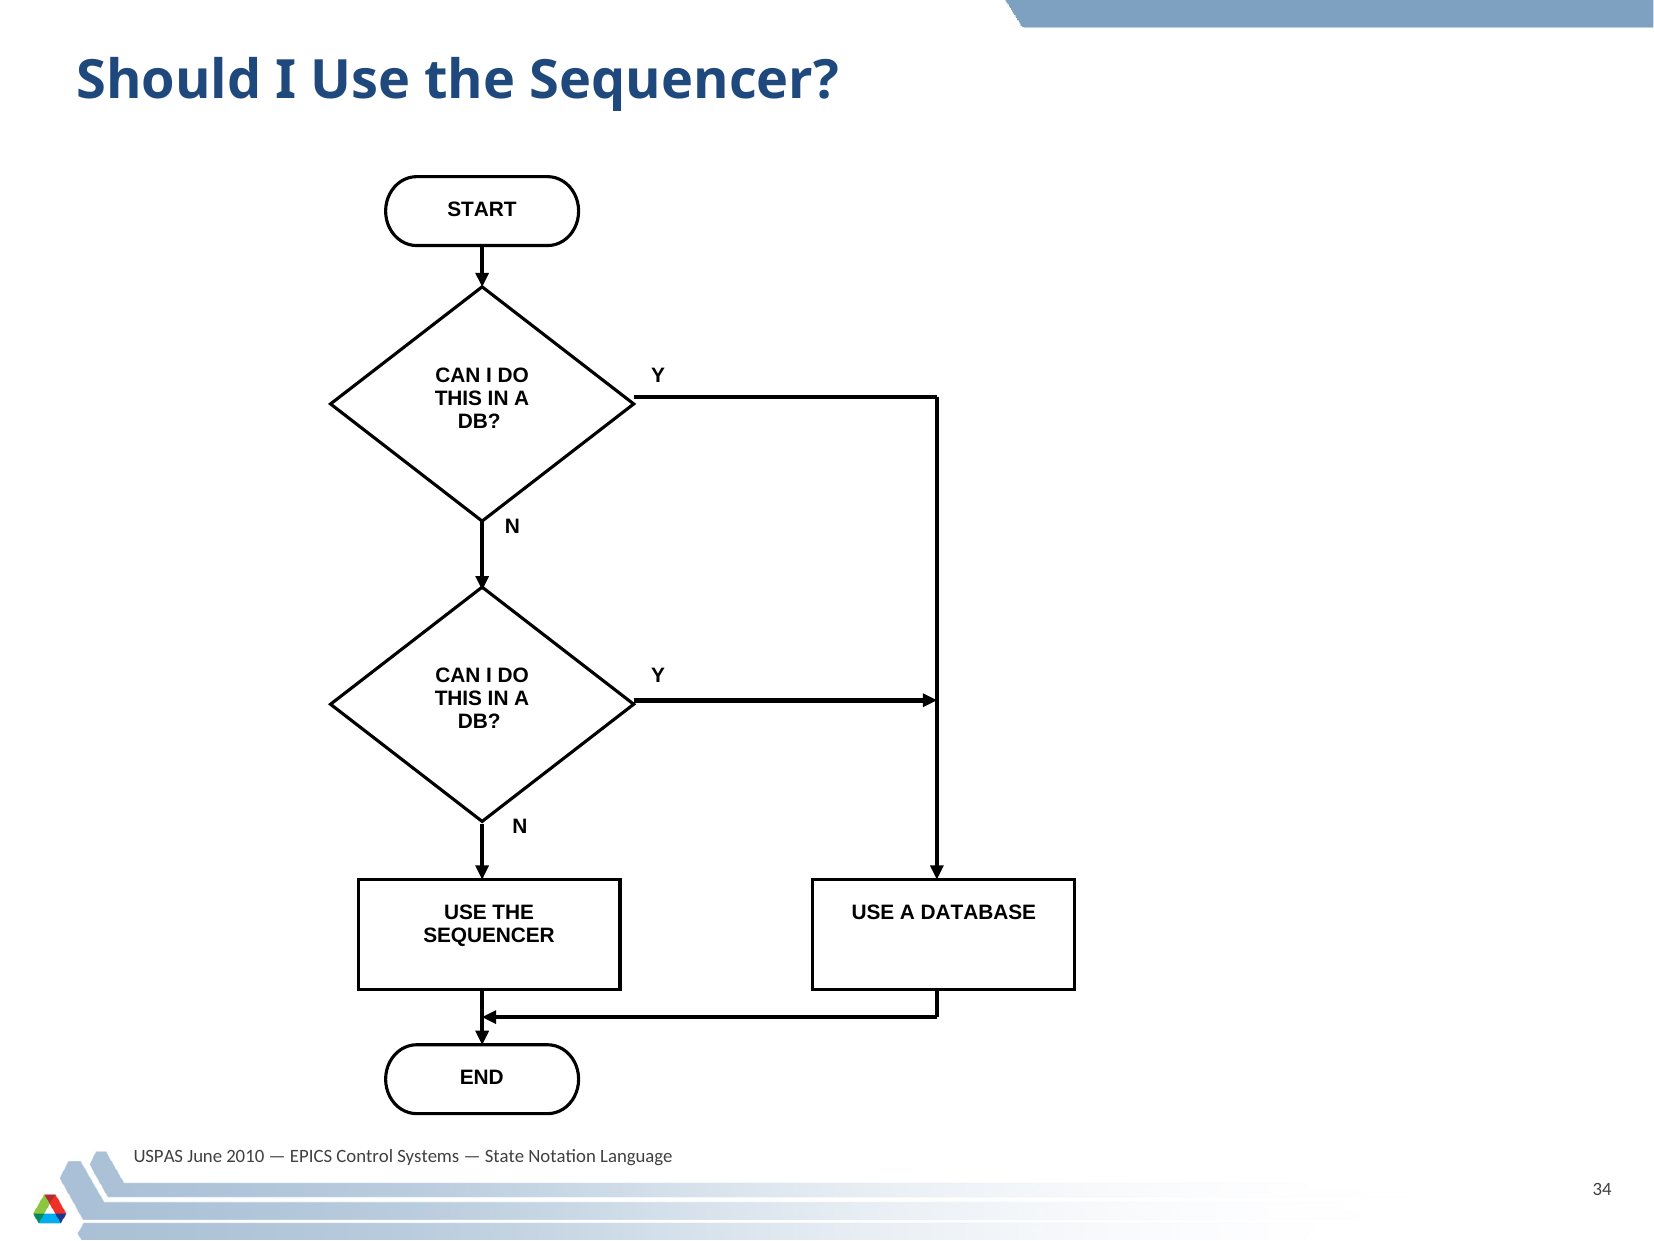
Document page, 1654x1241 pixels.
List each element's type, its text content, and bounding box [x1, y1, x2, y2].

text_box N [497, 807, 543, 847]
text_box N [489, 507, 535, 547]
text_box Y [636, 655, 680, 695]
title Should I Use the Sequencer? [61, 38, 1500, 123]
text_box START [432, 190, 532, 230]
text_box USE A DATABASE [826, 893, 1061, 932]
text_box Y [636, 355, 680, 395]
text_box END [444, 1058, 519, 1098]
text_box USE THE SEQUENCER [371, 893, 607, 956]
picture [0, 0, 1654, 29]
text_box CAN I DO THIS IN A DB? [399, 655, 565, 742]
picture [0, 1143, 1654, 1240]
text_box CAN I DO THIS IN A DB? [399, 355, 565, 441]
